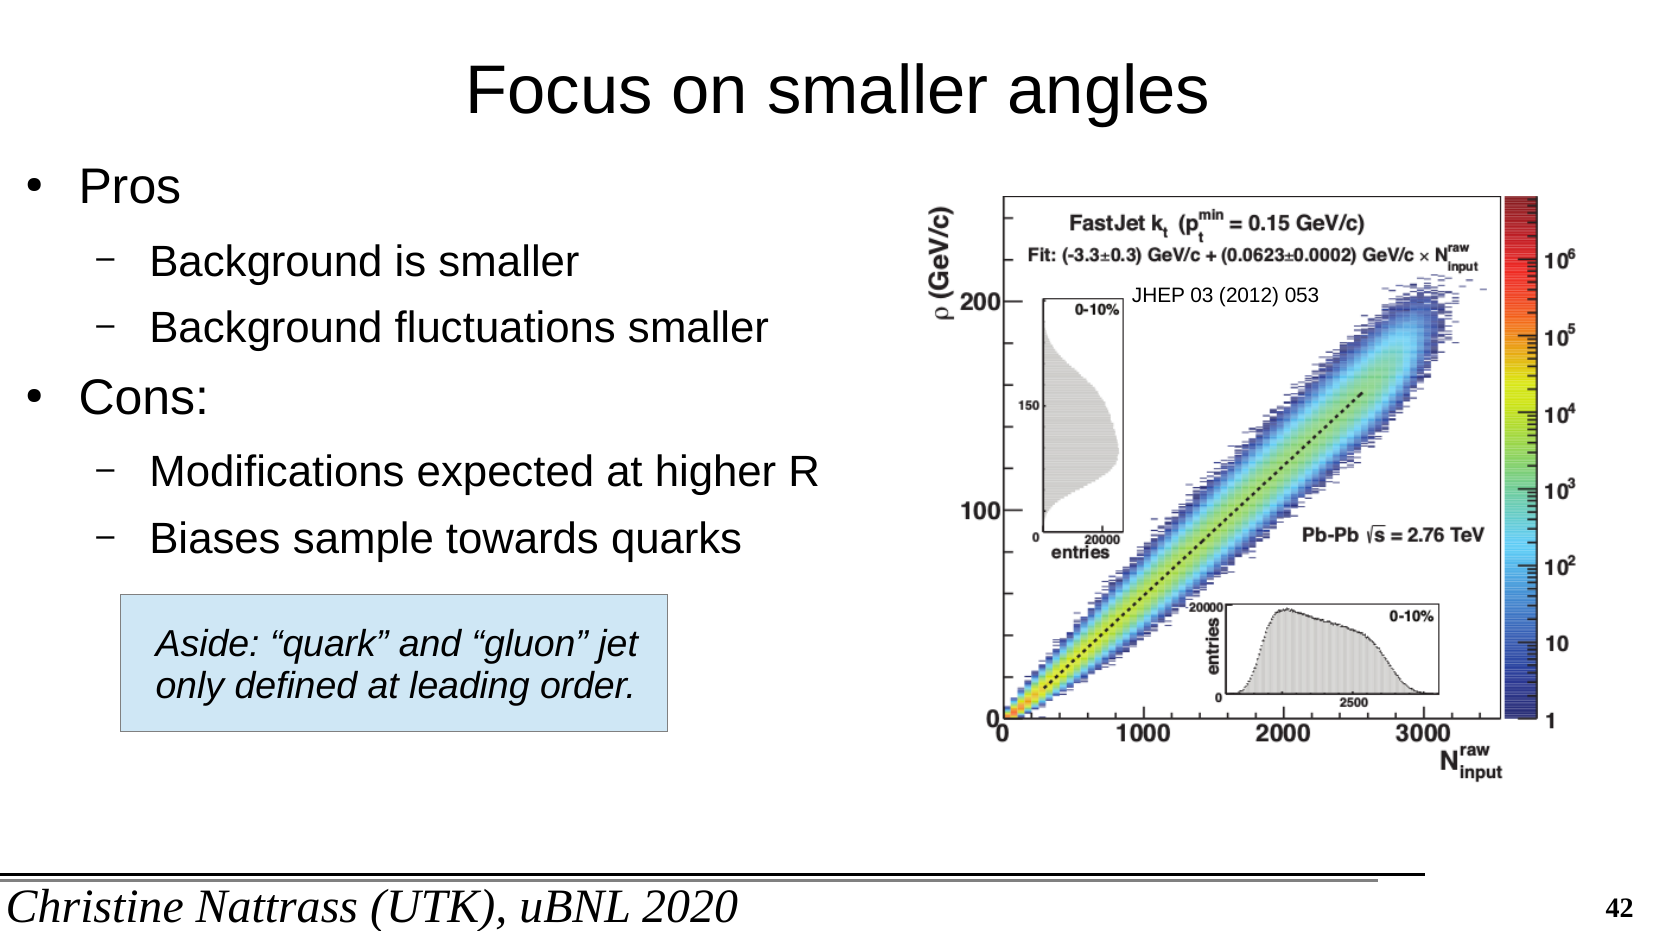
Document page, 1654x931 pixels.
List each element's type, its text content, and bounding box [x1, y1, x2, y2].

title Focus on smaller angles [350, 28, 1327, 152]
picture [928, 196, 1576, 783]
text_box [120, 594, 668, 732]
text_box JHEP 03 (2012) 053 [1117, 276, 1385, 324]
list Pros Background is smaller Background fluctuations smaller Cons: Modifications expected at higher R Biases sample towards quarks [7, 158, 878, 572]
text_box Aside: “quark” and “gluon” jet only defined at leading order. [140, 614, 659, 714]
